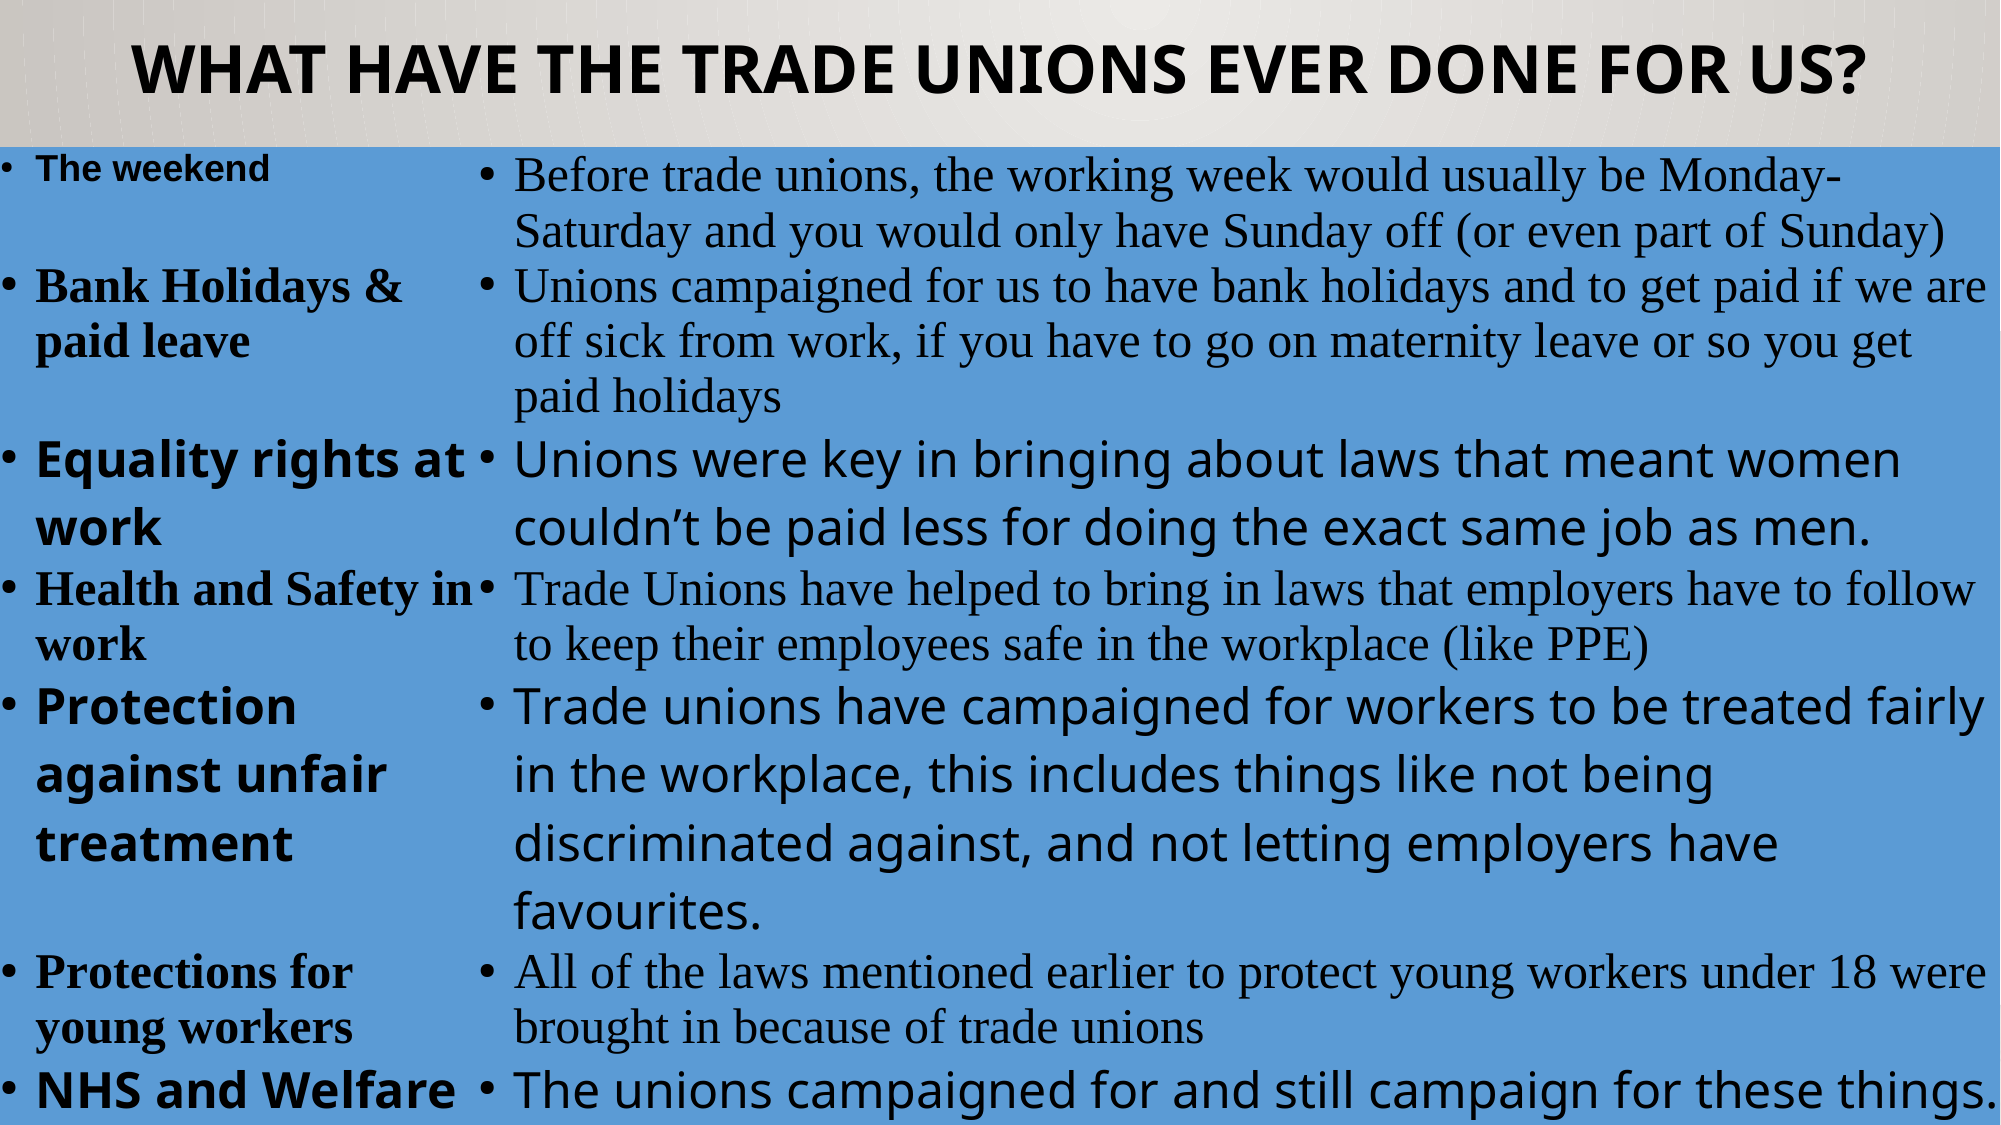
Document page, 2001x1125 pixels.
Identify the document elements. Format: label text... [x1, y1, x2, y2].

table_header Before trade unions, the working week would usually be Monday-Saturday and you would only have Sunday off (or even part of Sunday) [478, 147, 2000, 258]
table_cell Trade Unions have helped to bring in laws that employers have to follow to keep their employees safe in the workplace (like PPE) [478, 560, 2000, 671]
table_cell Protections for young workers [0, 944, 478, 1055]
table_cell Unions campaigned for us to have bank holidays and to get paid if we are off sick from work, if you have to go on maternity leave or so you get paid holidays [478, 258, 2000, 424]
title What have the trade unions ever done for us? [12, 28, 1988, 147]
table_cell NHS and Welfare campaigns [0, 1055, 478, 1125]
table_cell All of the laws mentioned earlier to protect young workers under 18 were brought in because of trade unions [478, 944, 2000, 1055]
table_cell Equality rights at work [0, 424, 478, 560]
table_cell Bank Holidays & paid leave [0, 258, 478, 424]
table_cell Trade unions have campaigned for workers to be treated fairly in the workplace, this includes things like not being discriminated against, and not letting employers have favourites. [478, 671, 2000, 944]
table_cell Protection against unfair treatment [0, 671, 478, 944]
table_header The weekend [0, 147, 478, 258]
table_cell The unions campaigned for and still campaign for these things. [478, 1055, 2000, 1125]
table_cell Unions were key in bringing about laws that meant women couldn’t be paid less for doing the exact same job as men. [478, 424, 2000, 560]
table_cell Health and Safety in work [0, 560, 478, 671]
